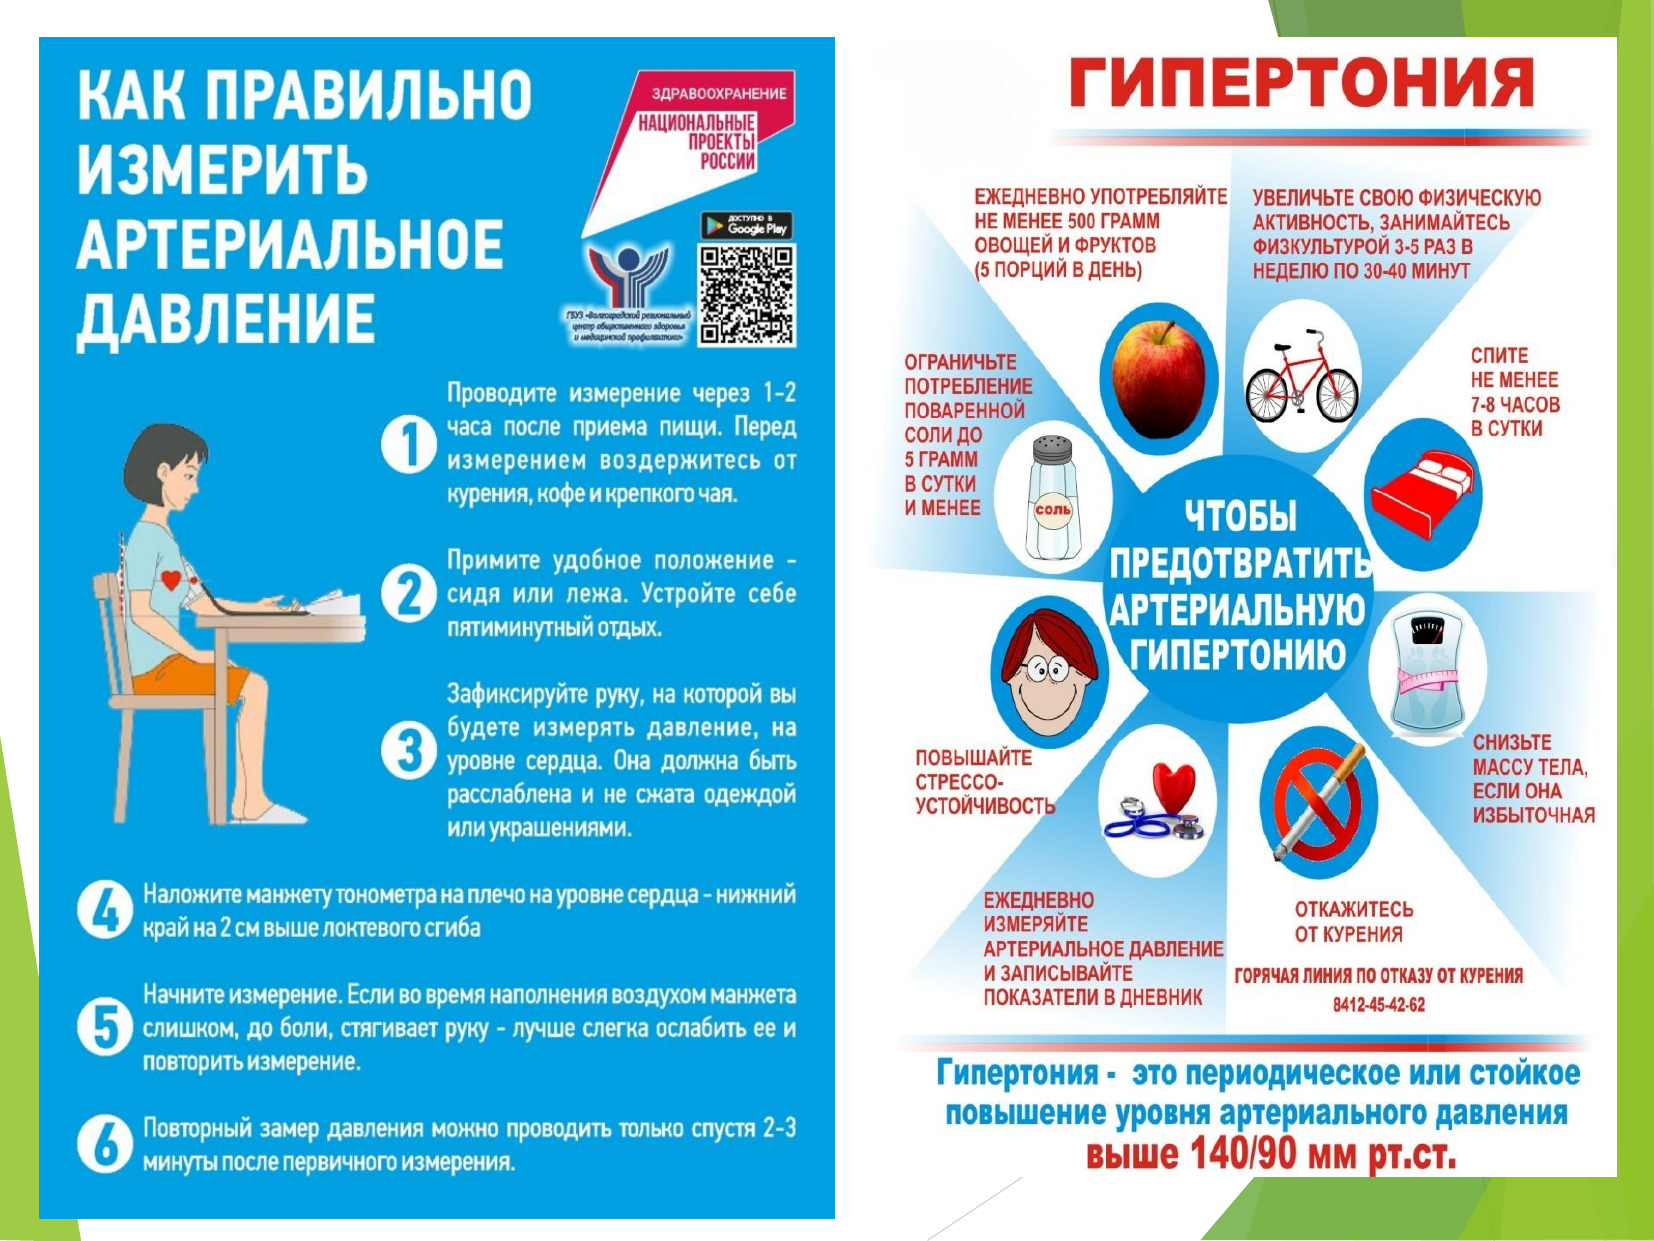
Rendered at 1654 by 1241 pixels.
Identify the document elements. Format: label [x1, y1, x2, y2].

picture [380, 414, 438, 475]
picture [598, 620, 662, 640]
picture [428, 69, 460, 121]
picture [305, 292, 340, 344]
picture [504, 419, 561, 436]
picture [749, 748, 797, 772]
picture [661, 754, 738, 774]
picture [771, 721, 797, 737]
picture [566, 586, 627, 603]
picture [783, 1021, 797, 1038]
picture [447, 821, 485, 837]
picture [734, 414, 797, 441]
picture [660, 420, 723, 438]
picture [142, 1021, 239, 1040]
picture [604, 787, 627, 803]
picture [559, 68, 798, 350]
picture [654, 553, 774, 570]
picture [653, 687, 676, 704]
picture [247, 1021, 273, 1041]
picture [788, 559, 796, 564]
picture [569, 387, 681, 409]
picture [489, 987, 707, 1009]
picture [76, 1113, 135, 1174]
picture [582, 788, 594, 803]
picture [556, 887, 699, 909]
picture [775, 392, 784, 397]
picture [853, 37, 1617, 1177]
picture [553, 547, 642, 575]
picture [463, 69, 495, 121]
picture [364, 218, 432, 270]
picture [193, 921, 217, 937]
picture [260, 1122, 320, 1143]
picture [152, 143, 193, 195]
picture [246, 887, 334, 909]
picture [426, 988, 485, 1009]
picture [280, 1015, 334, 1040]
picture [646, 721, 758, 740]
picture [144, 983, 225, 1004]
picture [770, 687, 797, 704]
picture [143, 1155, 279, 1176]
picture [446, 419, 492, 436]
picture [199, 144, 300, 195]
picture [506, 1121, 612, 1143]
picture [467, 887, 526, 904]
picture [447, 452, 586, 474]
picture [302, 143, 333, 195]
picture [530, 887, 553, 905]
picture [786, 1115, 796, 1139]
picture [337, 144, 368, 195]
picture [764, 379, 771, 402]
picture [215, 218, 283, 271]
picture [76, 218, 178, 270]
picture [76, 292, 191, 355]
picture [537, 482, 586, 507]
picture [656, 1015, 747, 1039]
picture [268, 292, 300, 344]
picture [235, 292, 264, 344]
picture [488, 821, 632, 843]
picture [710, 987, 797, 1005]
picture [600, 452, 761, 475]
picture [264, 920, 319, 938]
picture [704, 782, 796, 808]
picture [326, 1121, 424, 1141]
picture [691, 1121, 756, 1143]
picture [341, 1021, 438, 1038]
picture [143, 916, 190, 942]
picture [229, 987, 343, 1009]
picture [76, 879, 134, 940]
picture [773, 453, 797, 469]
picture [91, 422, 367, 827]
picture [220, 915, 231, 938]
picture [533, 719, 635, 742]
picture [380, 563, 438, 624]
picture [785, 381, 797, 403]
picture [703, 892, 711, 900]
picture [589, 487, 602, 503]
picture [748, 581, 797, 604]
picture [683, 682, 762, 710]
picture [699, 486, 739, 503]
picture [573, 420, 648, 441]
picture [619, 1121, 684, 1138]
picture [286, 218, 359, 271]
picture [336, 887, 464, 909]
picture [513, 1021, 576, 1043]
picture [445, 1021, 489, 1043]
picture [182, 217, 211, 270]
picture [447, 486, 533, 508]
picture [386, 69, 421, 121]
picture [447, 586, 500, 606]
picture [79, 68, 149, 121]
picture [431, 1121, 499, 1138]
picture [78, 144, 113, 195]
picture [381, 720, 438, 781]
picture [447, 547, 541, 575]
picture [152, 69, 186, 120]
picture [437, 218, 469, 270]
picture [447, 380, 557, 408]
picture [206, 68, 237, 121]
picture [641, 581, 736, 608]
picture [347, 982, 422, 1005]
picture [763, 1115, 775, 1138]
picture [346, 292, 376, 345]
picture [583, 1021, 649, 1038]
picture [500, 68, 532, 121]
picture [234, 921, 260, 937]
picture [143, 882, 242, 904]
picture [283, 1154, 515, 1177]
picture [692, 387, 750, 409]
picture [636, 787, 695, 803]
picture [447, 754, 515, 776]
picture [474, 218, 503, 270]
picture [754, 1022, 776, 1038]
picture [526, 754, 602, 775]
picture [447, 615, 594, 642]
picture [447, 714, 520, 742]
picture [512, 585, 553, 603]
picture [595, 686, 644, 709]
picture [273, 69, 345, 121]
picture [193, 292, 229, 345]
picture [605, 486, 695, 508]
picture [243, 69, 275, 120]
picture [118, 143, 149, 197]
picture [143, 1115, 252, 1143]
picture [348, 68, 383, 121]
picture [447, 781, 572, 809]
picture [614, 749, 651, 770]
picture [323, 915, 481, 939]
picture [447, 682, 588, 709]
picture [143, 1054, 360, 1076]
picture [716, 883, 797, 904]
picture [76, 996, 134, 1057]
